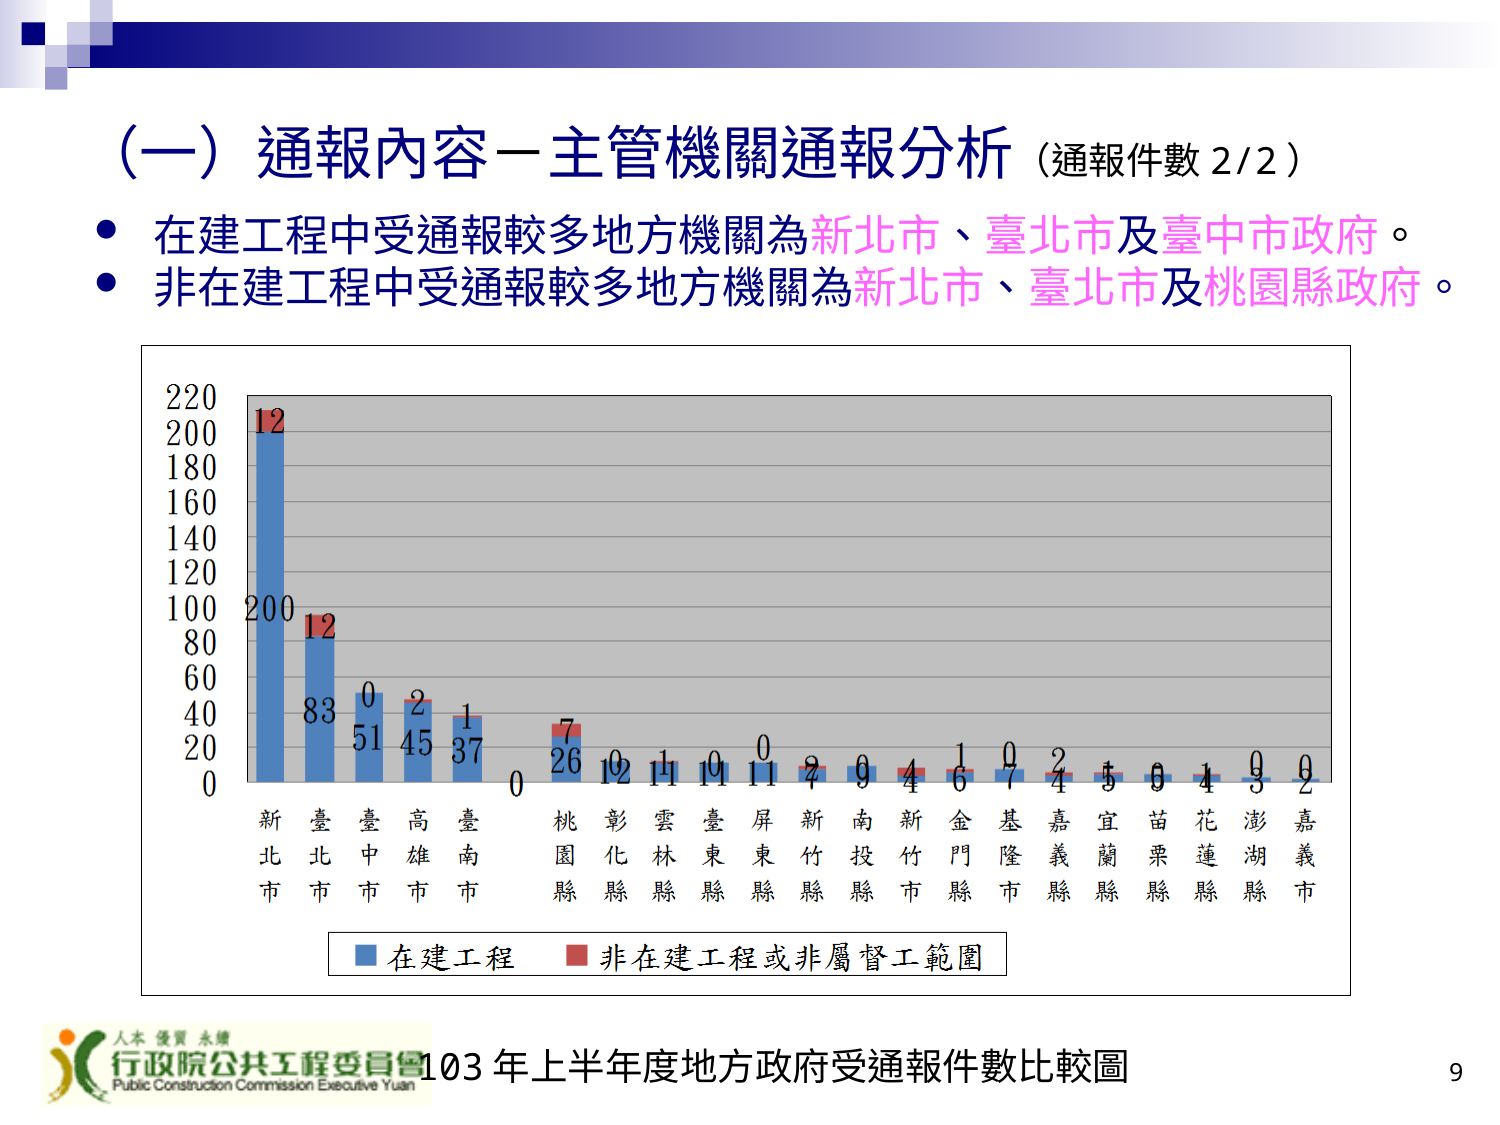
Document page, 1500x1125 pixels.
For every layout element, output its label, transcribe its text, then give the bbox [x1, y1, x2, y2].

text_box <編號> [1128, 1023, 1479, 1099]
picture [133, 337, 1361, 1004]
picture [41, 1023, 432, 1106]
text_box 103年上半年度地方政府受通報件數比較圖 [171, 1034, 1376, 1096]
text_box （一）通報內容－主管機關通報分析（通報件數2/2） [66, 75, 1491, 195]
text_box 在建工程中受通報較多地方機關為新北市、臺北市及臺中市政府。 非在建工程中受通報較多地方機關為新北市、臺北市及桃園縣政府。 [79, 199, 1500, 375]
